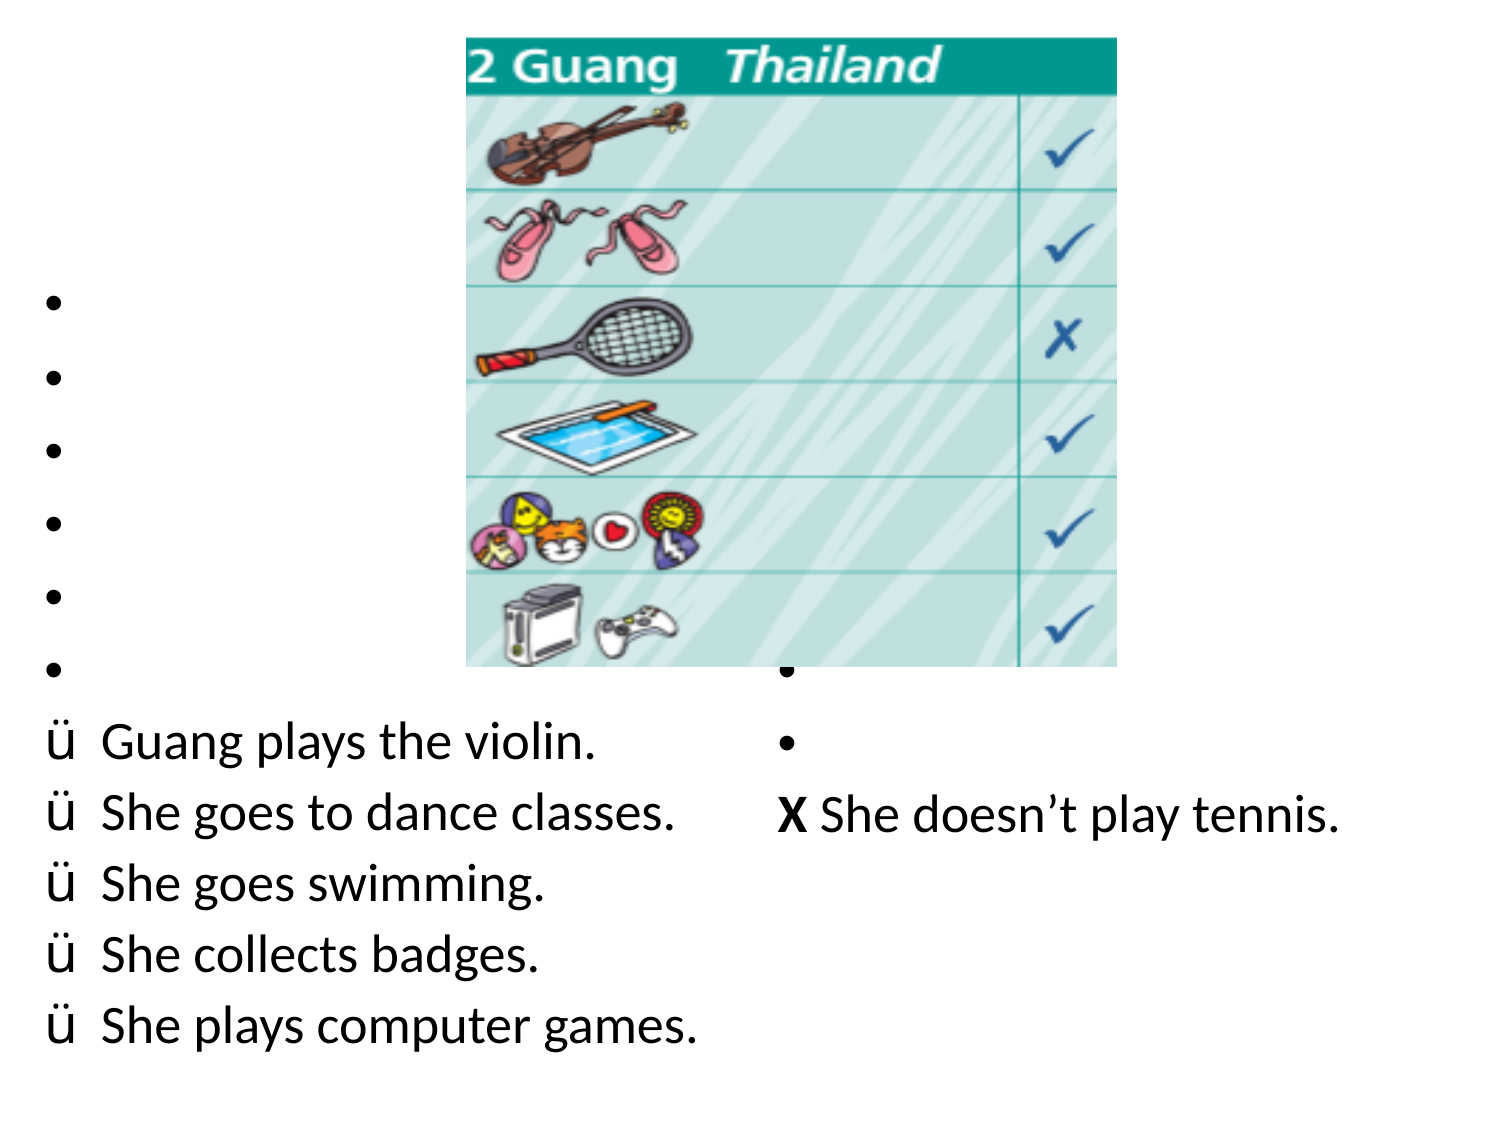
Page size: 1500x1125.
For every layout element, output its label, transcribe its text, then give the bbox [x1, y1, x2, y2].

list X She doesn’t play tennis. [762, 262, 1483, 1005]
picture [466, 36, 1117, 667]
list Guang plays the violin. She goes to dance classes. She goes swimming. She collects badges. She plays computer games. [29, 262, 738, 1095]
